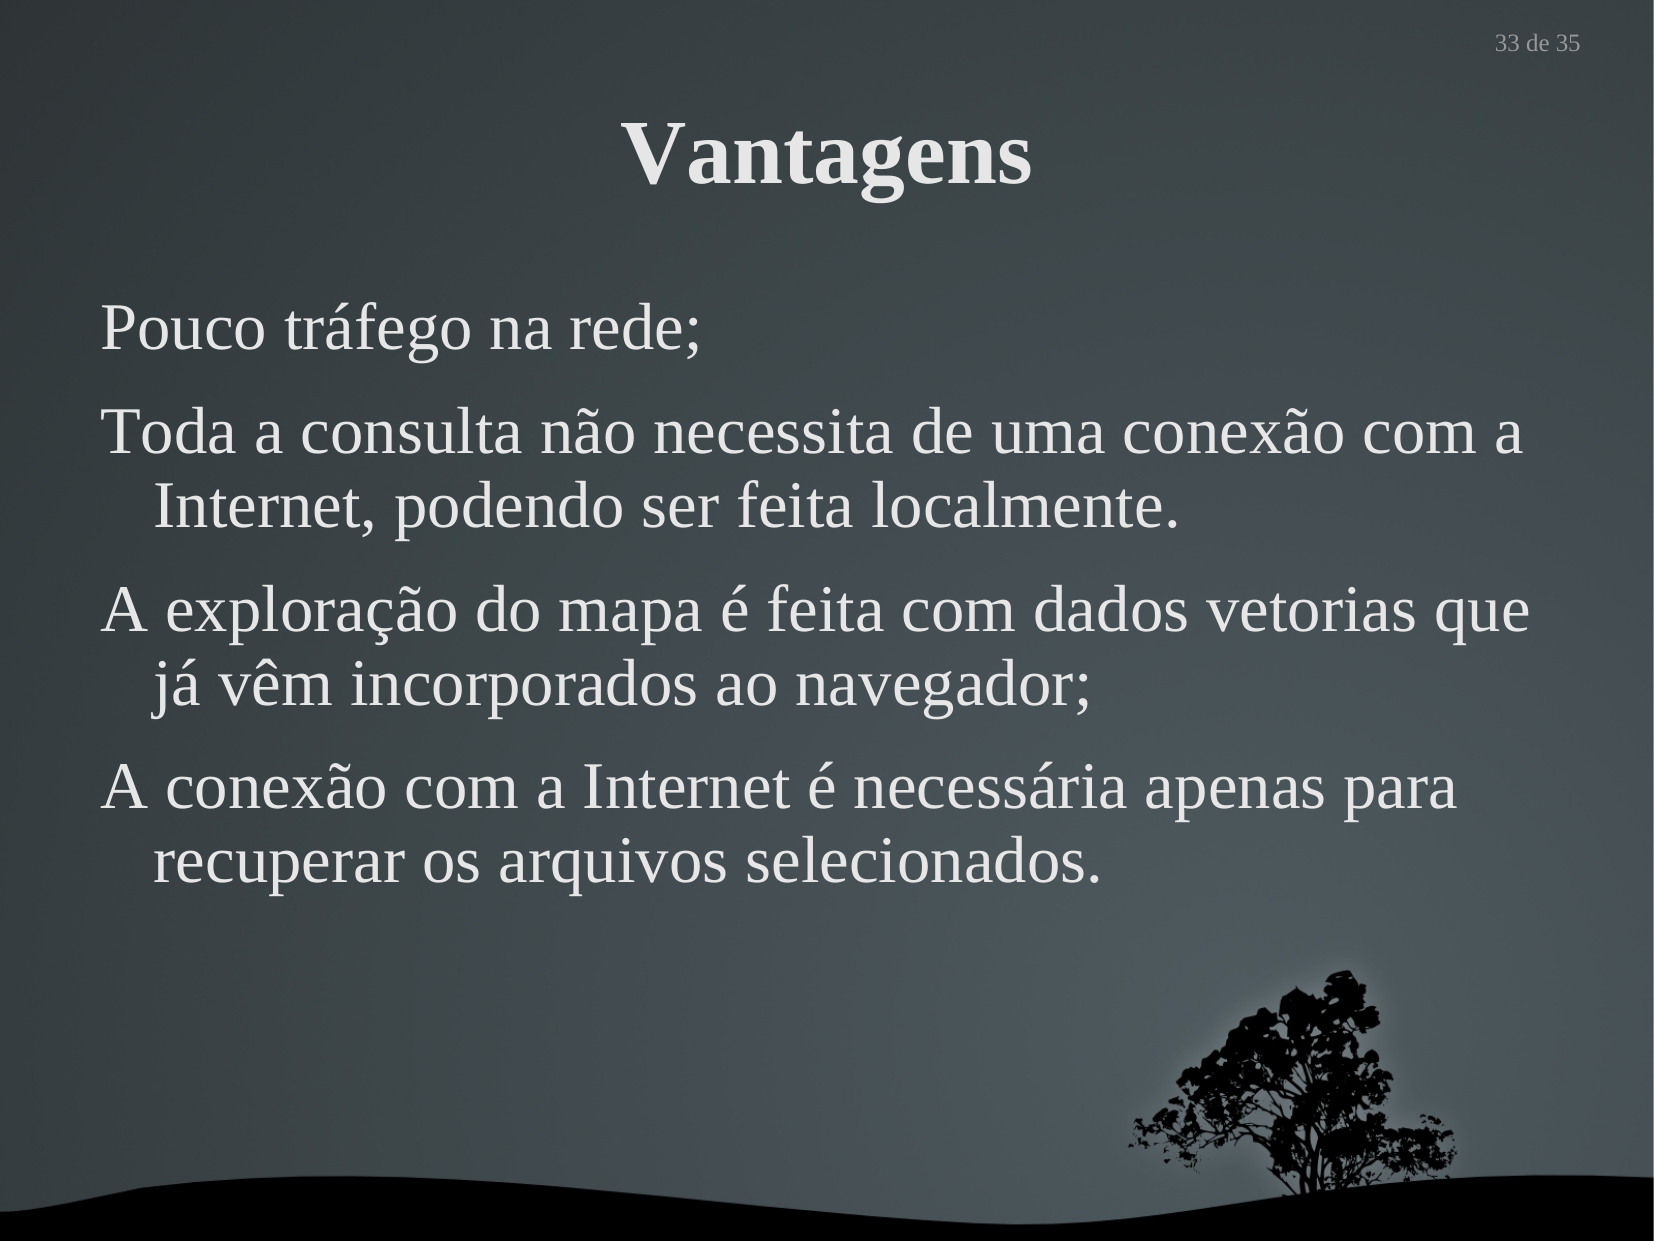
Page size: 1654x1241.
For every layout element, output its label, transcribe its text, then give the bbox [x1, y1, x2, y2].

list Pouco tráfego na rede; Toda a consulta não necessita de uma conexão com a Internet, podendo ser feita localmente. A exploração do mapa é feita com dados vetorias que já vêm incorporados ao navegador; A conexão com a Internet é necessária apenas para recuperar os arquivos selecionados. [82, 290, 1571, 1109]
title Vantagens [82, 49, 1571, 257]
picture [0, 0, 1654, 1241]
